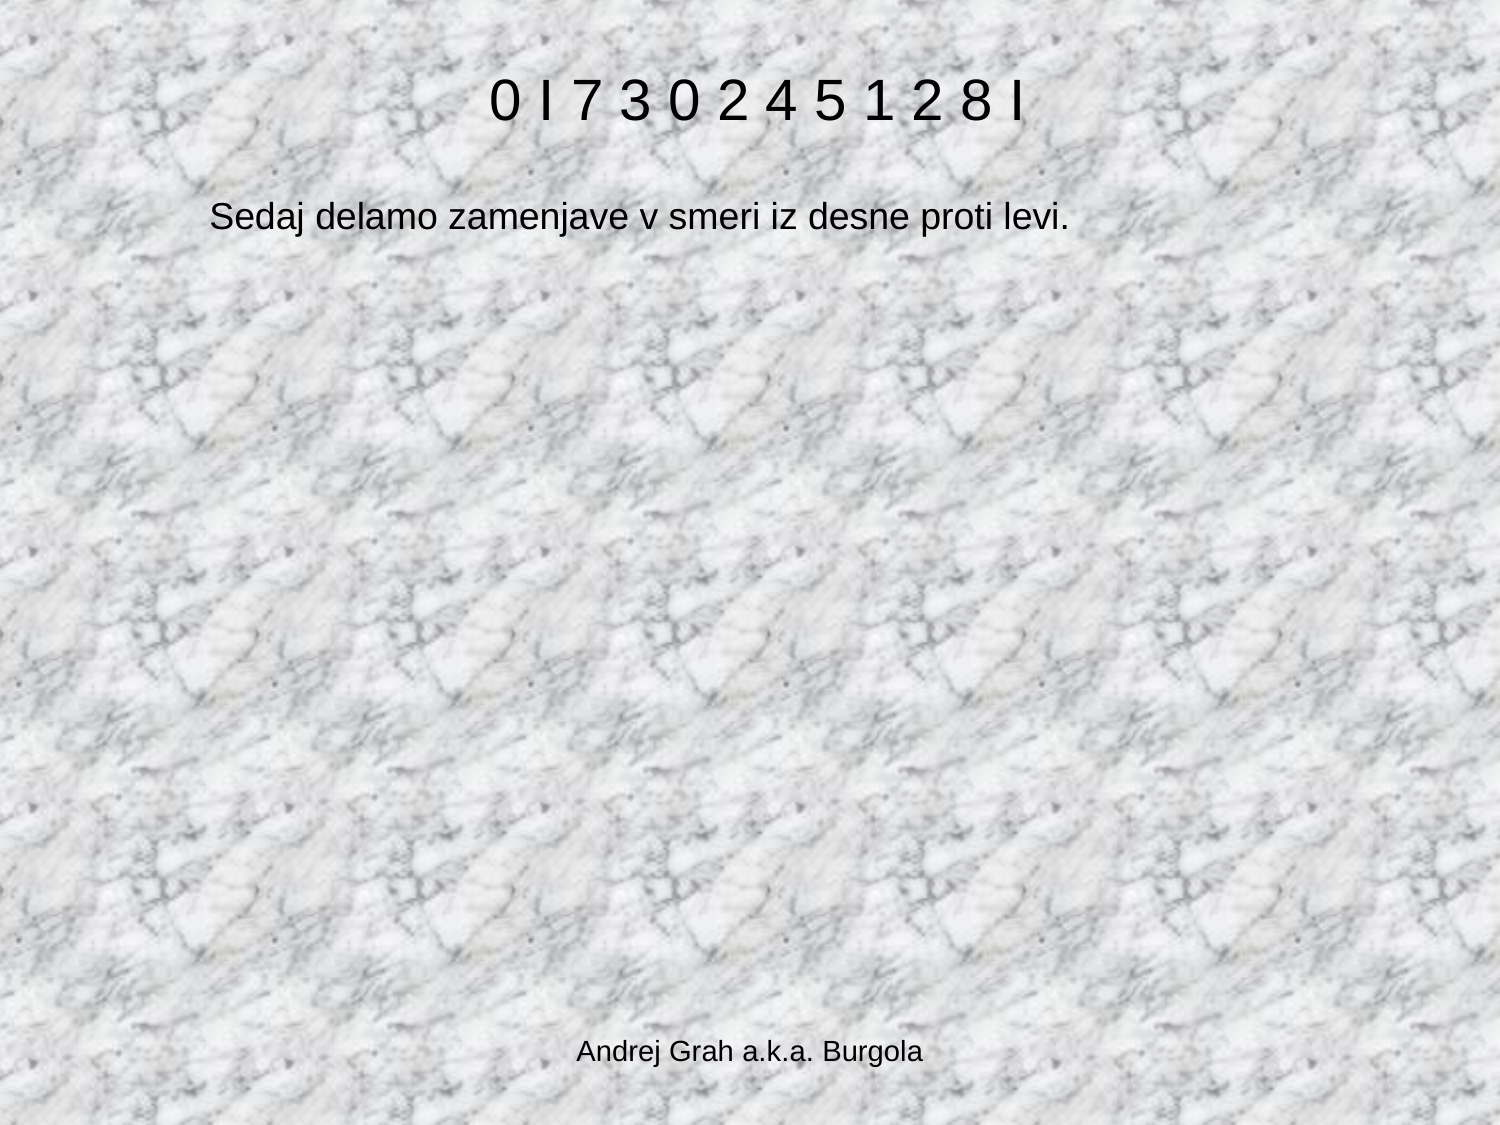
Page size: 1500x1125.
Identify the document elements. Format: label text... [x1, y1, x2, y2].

text_box 0 I 7 3 0 2 4 5 1 2 8 I [265, 54, 1235, 141]
picture [0, 0, 1500, 1125]
text_box Andrej Grah a.k.a. Burgola [512, 1024, 988, 1103]
text_box Sedaj delamo zamenjave v smeri iz desne proti levi. [194, 184, 1294, 246]
